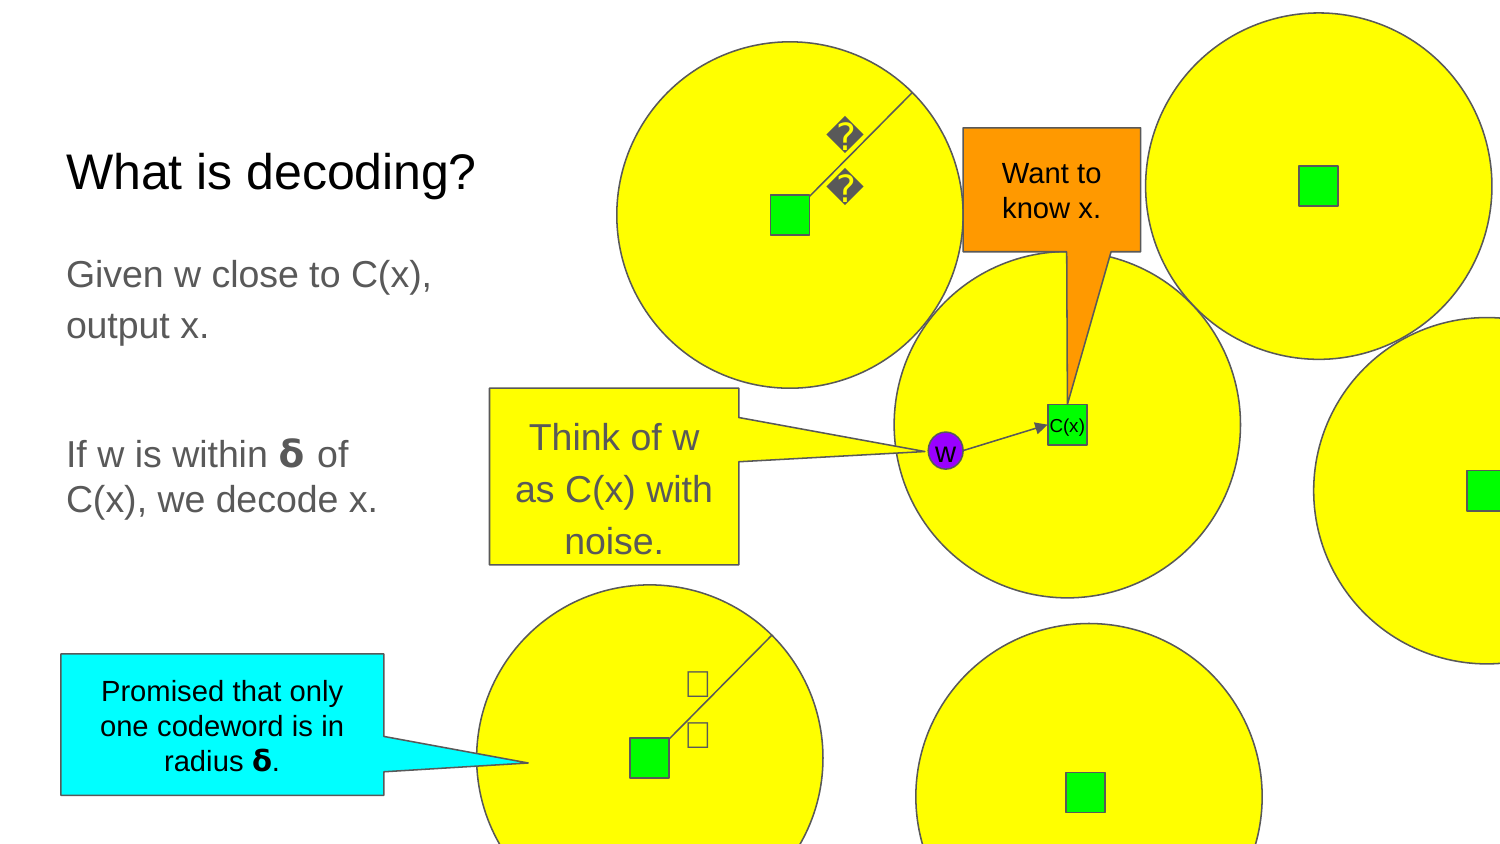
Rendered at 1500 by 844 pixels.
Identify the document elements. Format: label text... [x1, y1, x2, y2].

text_box [476, 584, 823, 844]
text_box w [928, 432, 963, 470]
text_box 𝝳 [668, 637, 726, 720]
text_box Think of w as C(x) with noise. [489, 388, 925, 565]
text_box C(x) [1047, 404, 1087, 445]
title What is decoding? [51, 91, 512, 216]
list Given w close to C(x), output x. [51, 227, 512, 380]
text_box [915, 623, 1263, 844]
text_box [616, 12, 1500, 664]
text_box [838, 174, 852, 195]
text_box If w is within 𝝳 of C(x), we decode x. [51, 414, 432, 539]
text_box 𝝳 [810, 91, 868, 173]
text_box Promised that only one codeword is in radius 𝝳. [60, 653, 529, 796]
text_box [688, 724, 706, 747]
text_box Want to know x. [963, 127, 1141, 405]
